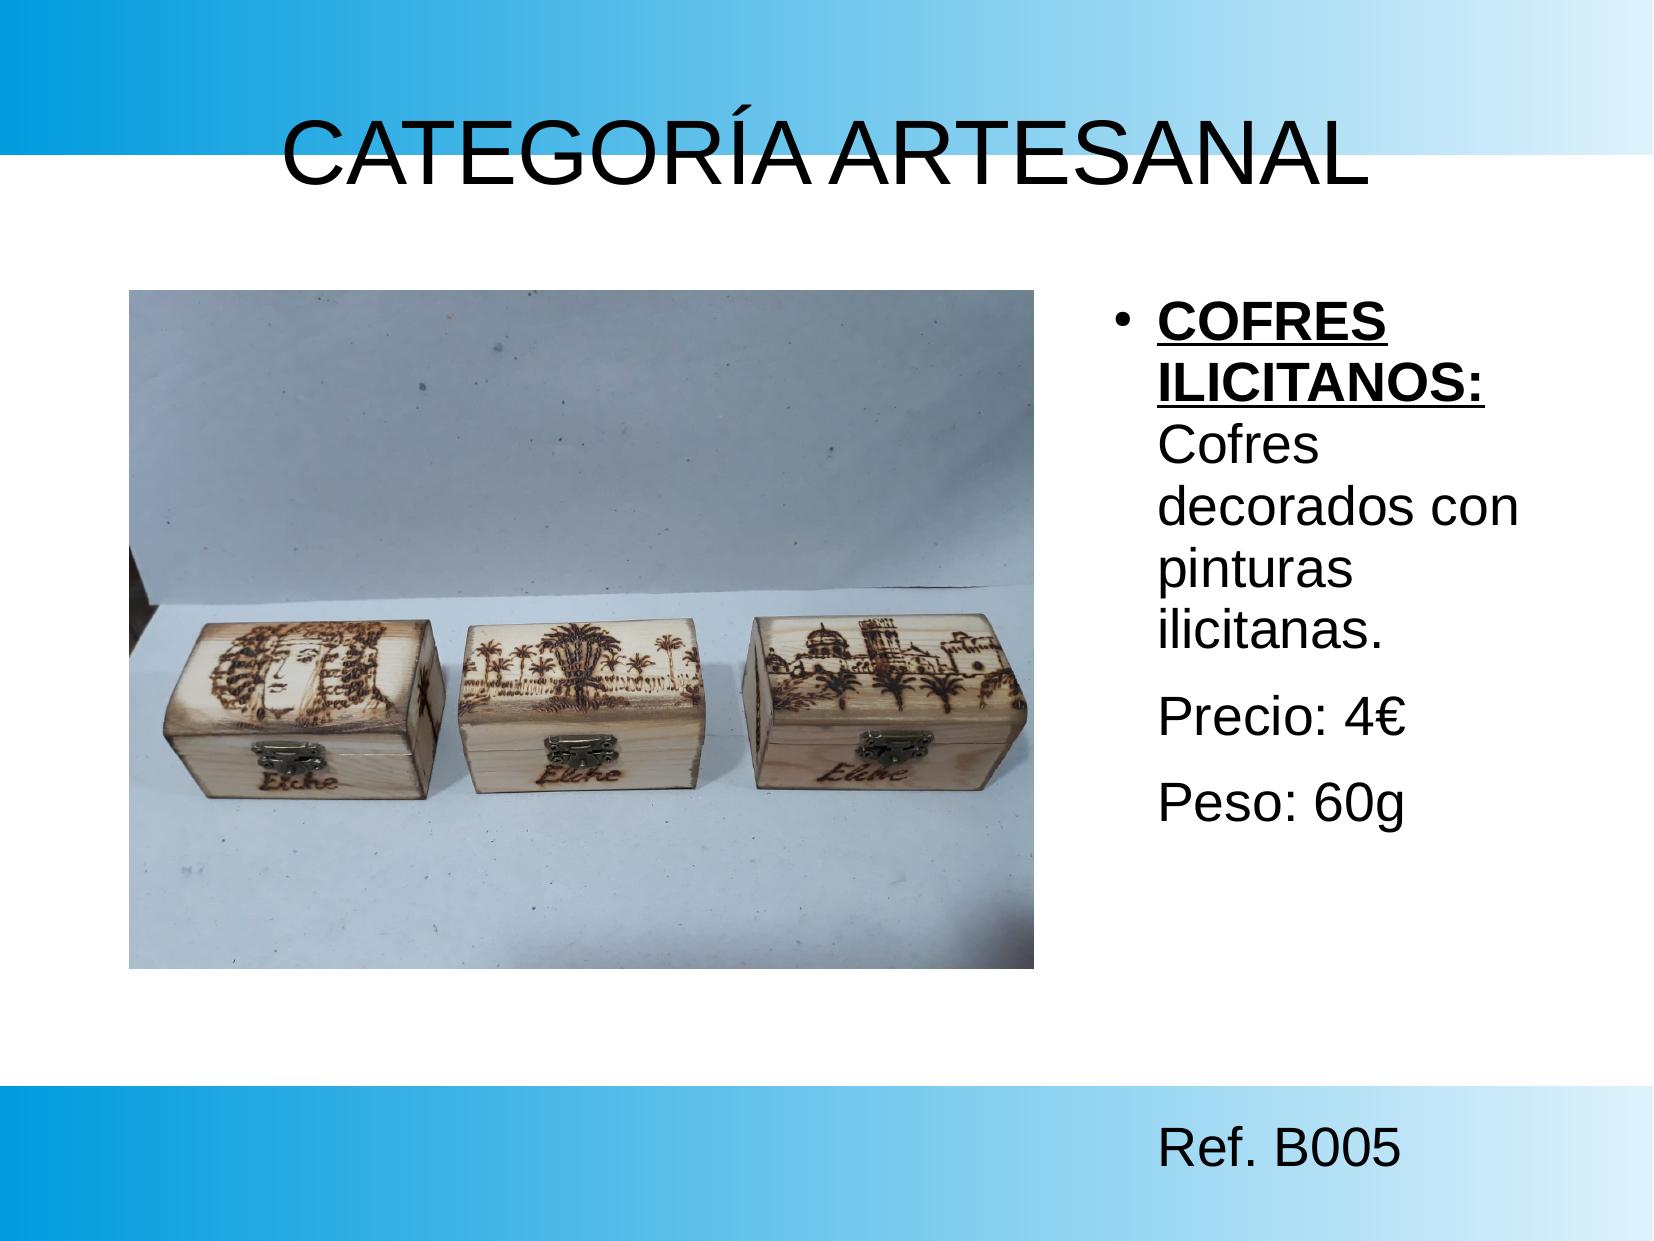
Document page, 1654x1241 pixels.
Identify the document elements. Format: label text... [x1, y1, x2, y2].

picture [129, 290, 1034, 969]
list COFRES ILICITANOS: Cofres decorados con pinturas ilicitanas. Precio: 4€ Peso: 60g Ref. B005 [1098, 290, 1571, 1182]
title CATEGORÍA ARTESANAL [82, 49, 1571, 257]
